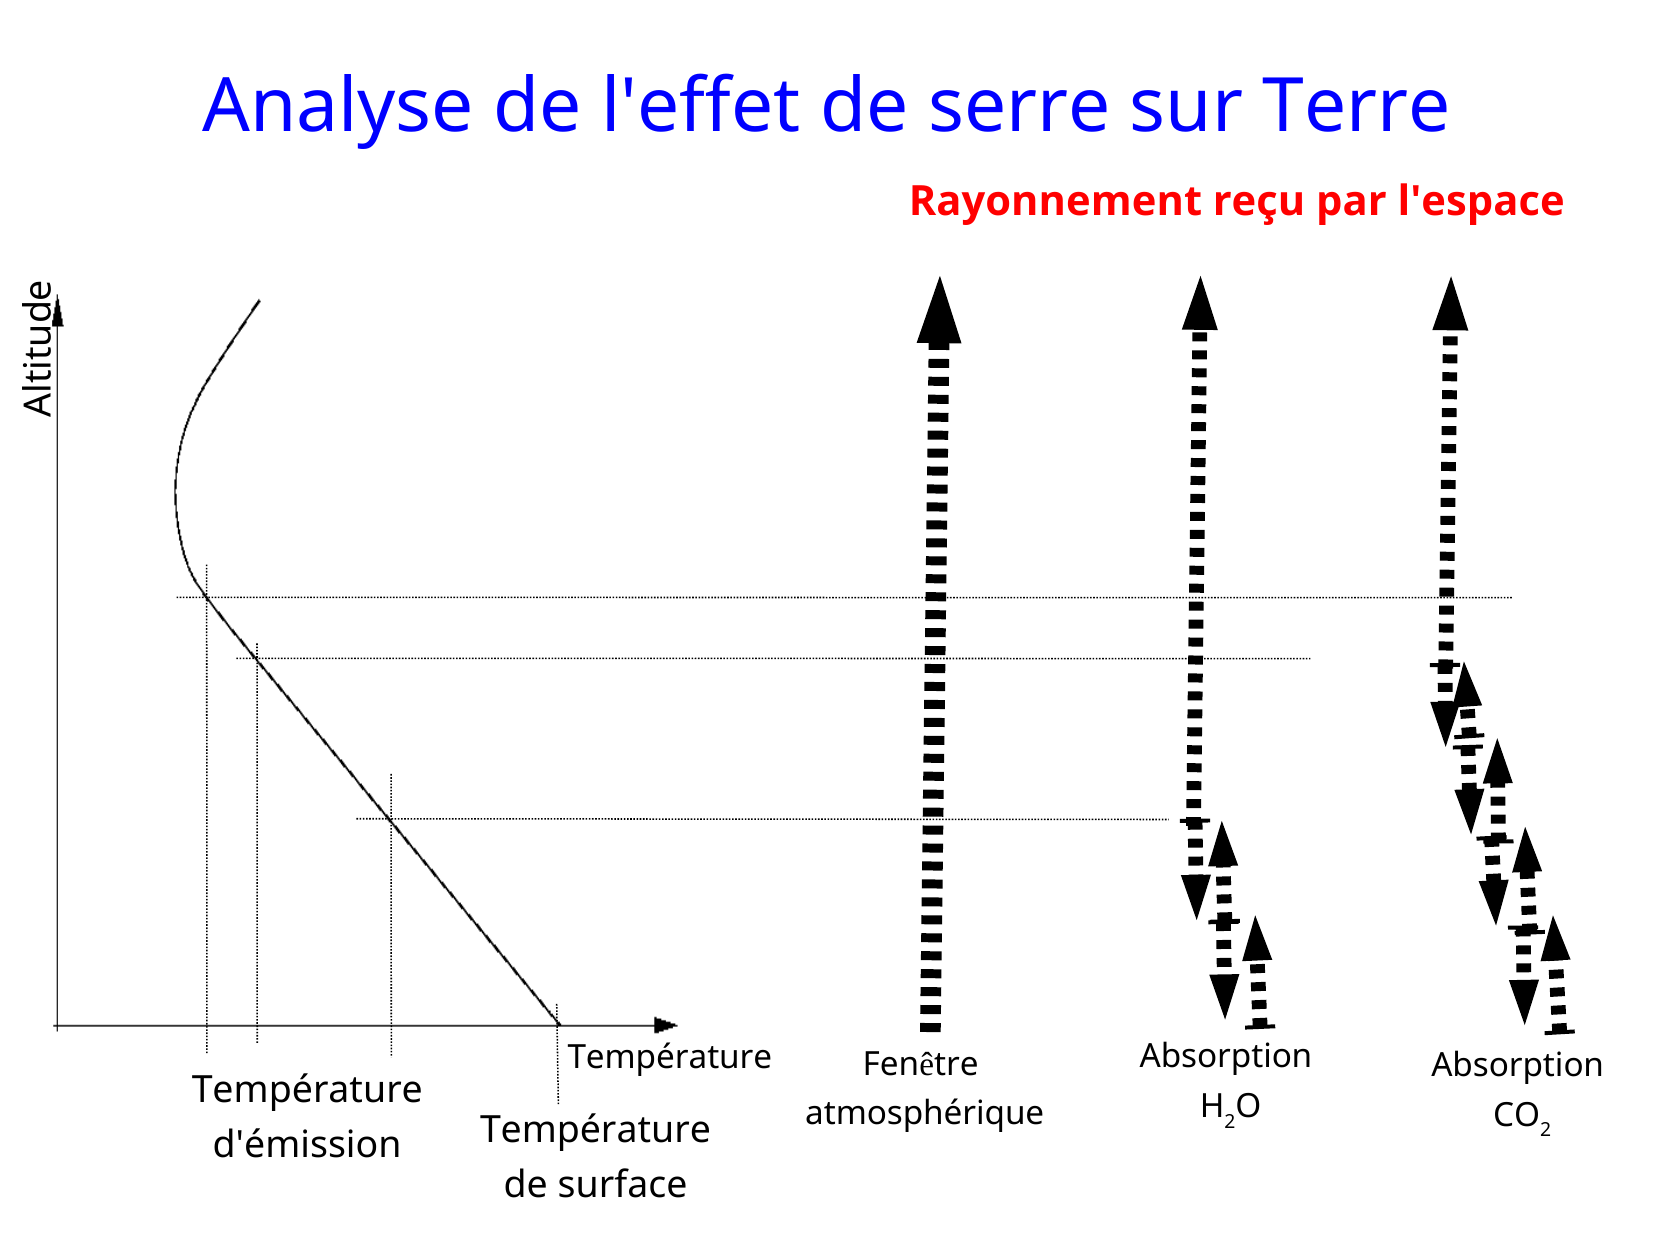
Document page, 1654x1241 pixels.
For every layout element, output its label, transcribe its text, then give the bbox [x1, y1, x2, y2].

text_box Température d'émission [186, 1062, 429, 1169]
text_box Température de surface [474, 1102, 718, 1209]
text_box Altitude [10, 216, 62, 418]
text_box Fenêtre atmosphérique [798, 1040, 1053, 1135]
text_box Absorption CO2 [1418, 1041, 1626, 1143]
text_box Température [567, 1033, 775, 1079]
text_box Rayonnement reçu par l'espace [849, 170, 1625, 228]
title Analyse de l'effet de serre sur Terre [82, 16, 1571, 155]
picture [51, 293, 680, 1035]
text_box Absorption H2O [1127, 1032, 1334, 1135]
